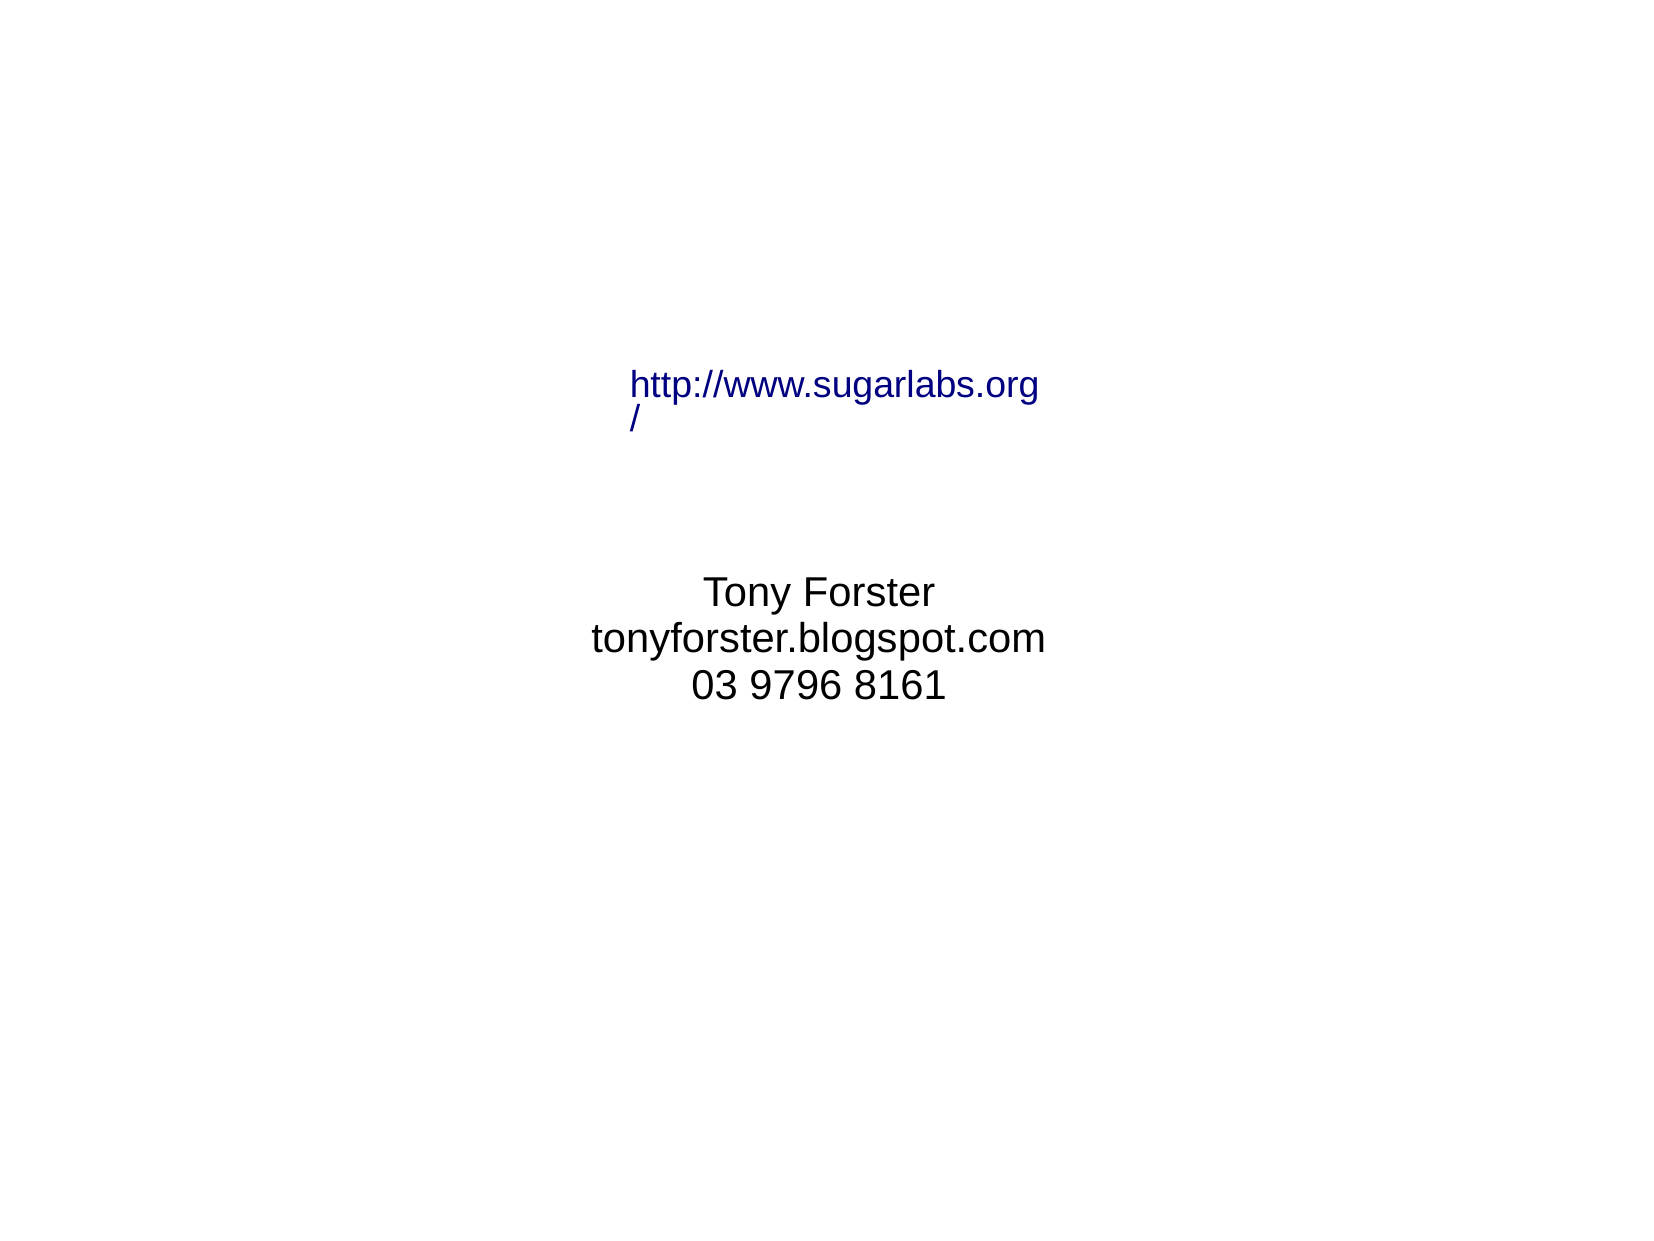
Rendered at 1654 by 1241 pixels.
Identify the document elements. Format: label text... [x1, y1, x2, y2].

text_box Tony Forster tonyforster.blogspot.com 03 9796 8161 [575, 561, 1063, 717]
text_box http://www.sugarlabs.org/ [615, 356, 1063, 456]
